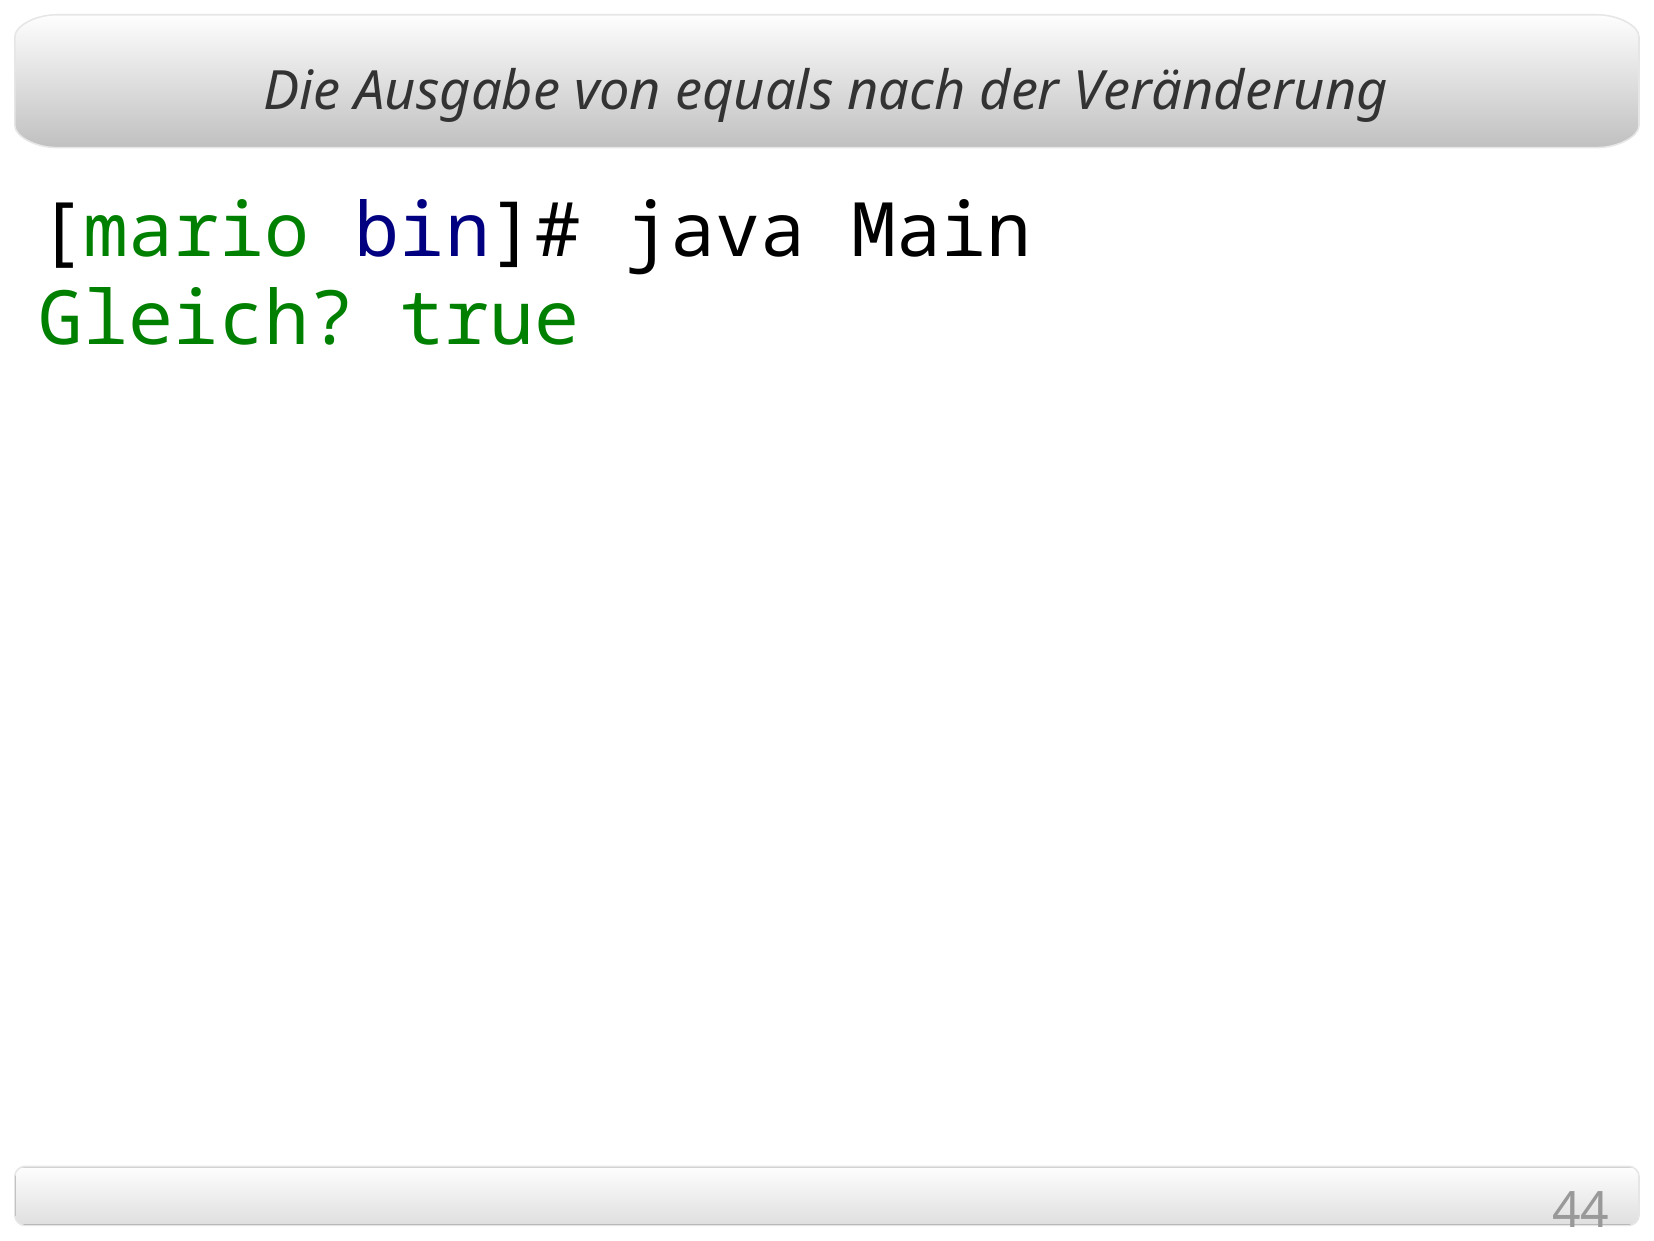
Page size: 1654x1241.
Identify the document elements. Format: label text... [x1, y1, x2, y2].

chart [37, 187, 1654, 1107]
title Die Ausgabe von equals nach der Veränderung [29, 29, 1624, 147]
